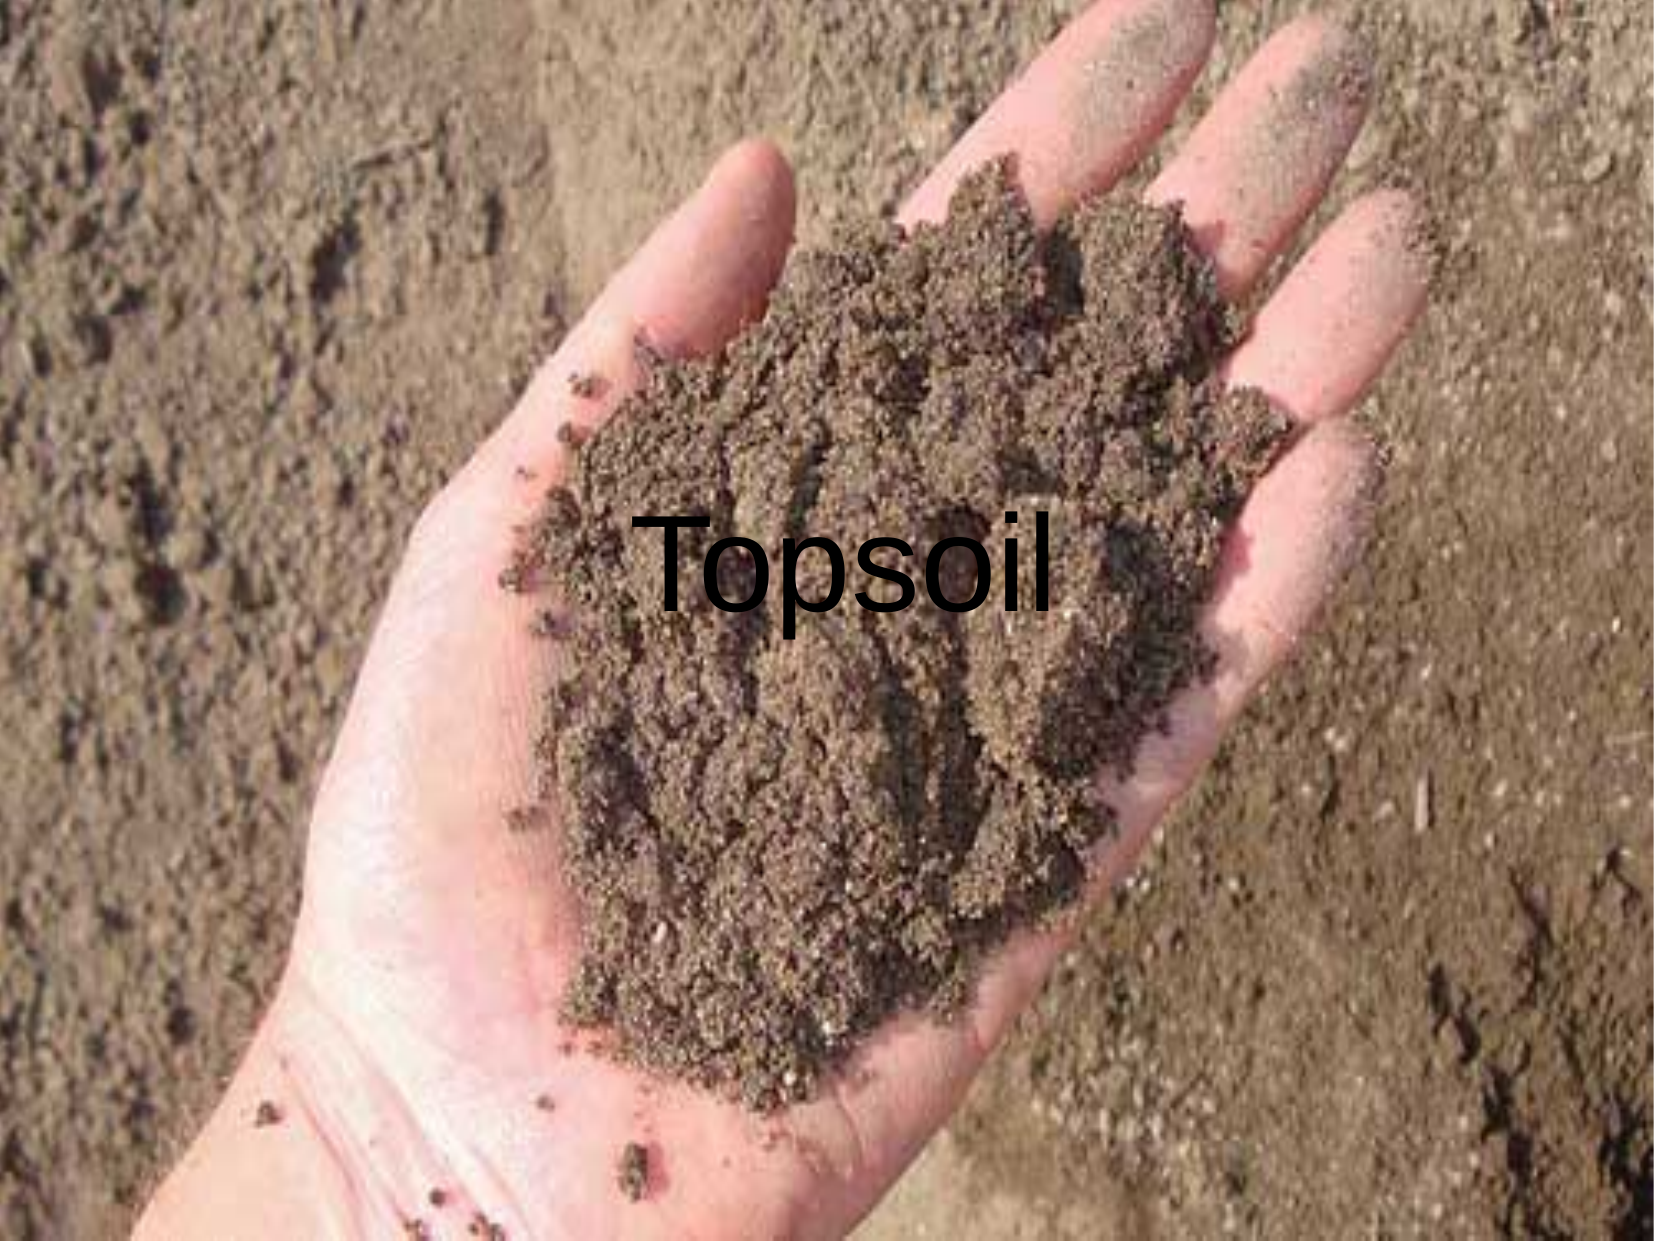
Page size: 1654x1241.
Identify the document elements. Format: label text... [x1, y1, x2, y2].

text_box Topsoil [615, 480, 1081, 751]
picture [0, 0, 1654, 1241]
